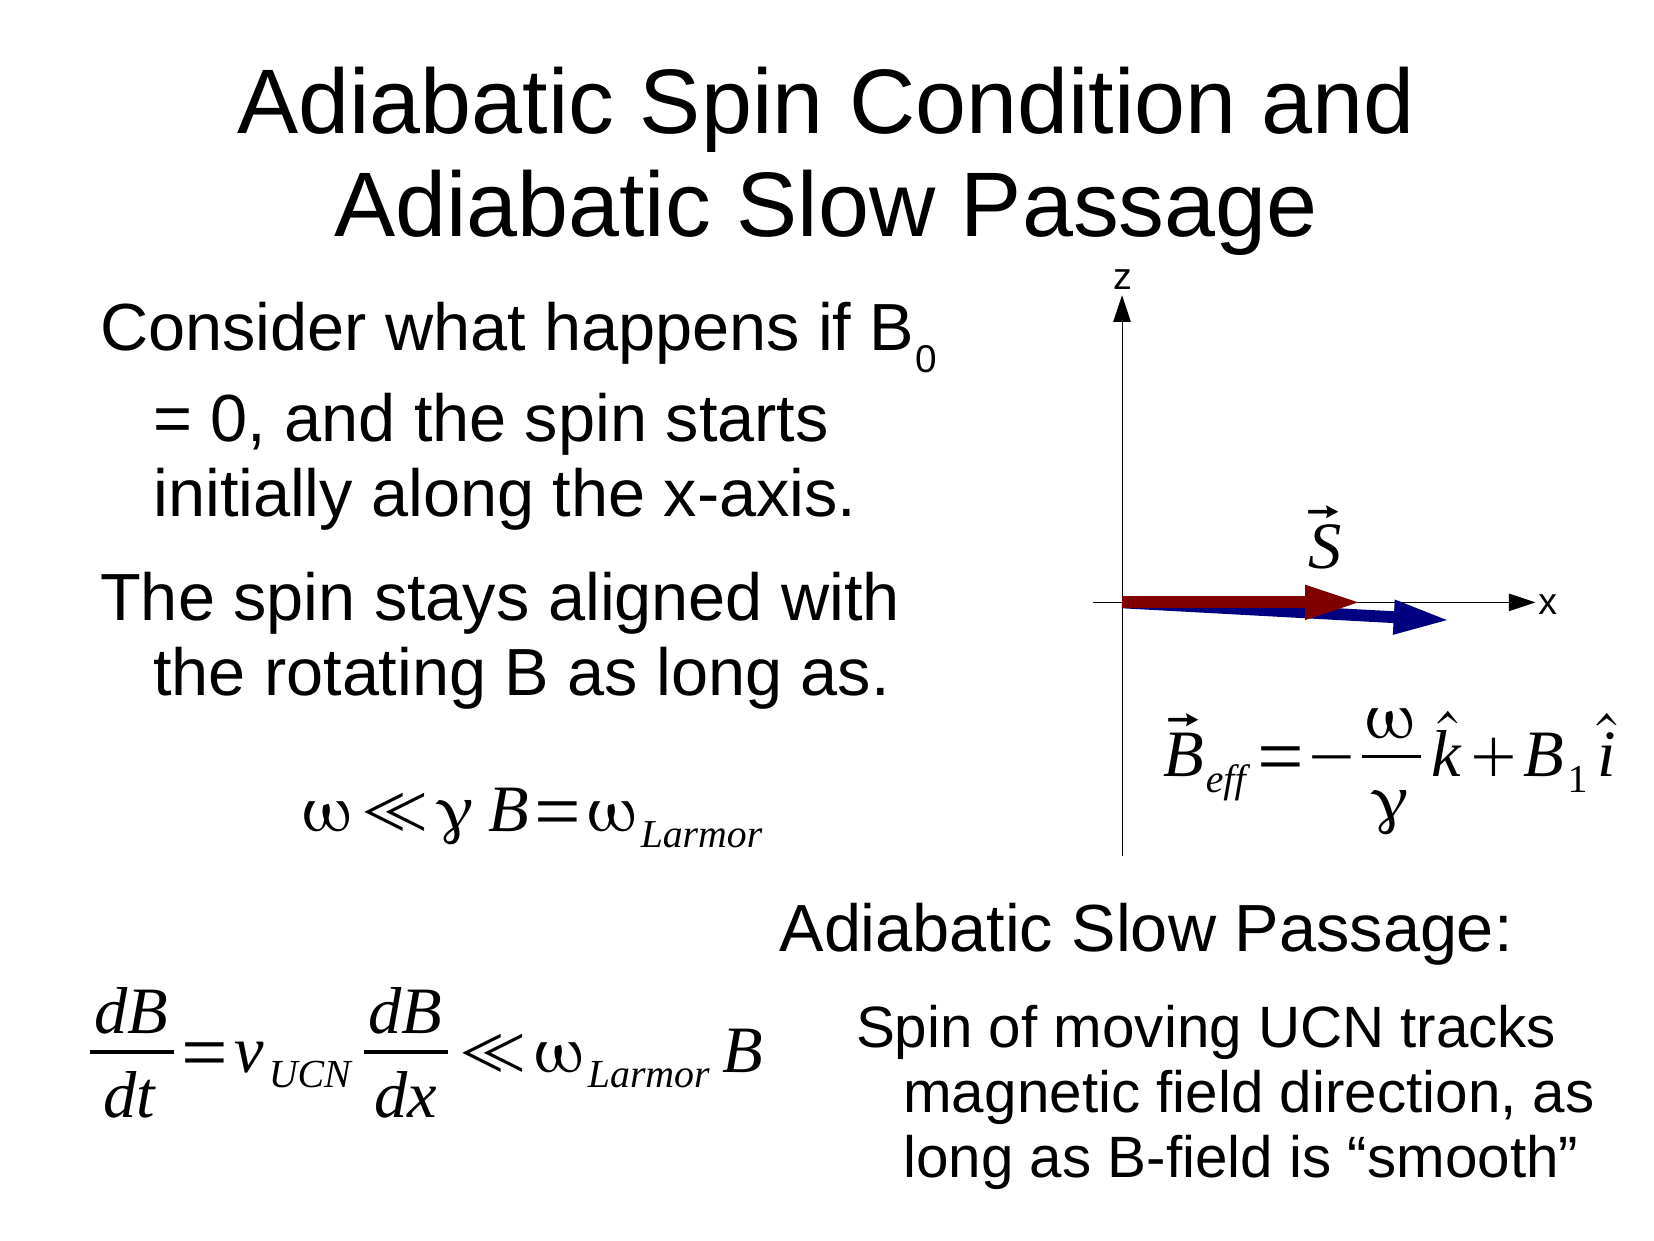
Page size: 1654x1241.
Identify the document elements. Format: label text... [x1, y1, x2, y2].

text_box x [1523, 572, 1573, 635]
list Adiabatic Slow Passage: Spin of moving UCN tracks magnetic field direction, as long as B-field is “smooth” [761, 890, 1654, 1221]
chart [295, 772, 769, 857]
list Consider what happens if B0 = 0, and the spin starts initially along the x-axis. The spin stays aligned with the rotating B as long as. [82, 290, 975, 974]
chart [1154, 679, 1625, 836]
text_box z [1098, 248, 1147, 310]
chart [1299, 501, 1347, 584]
title Adiabatic Spin Condition and Adiabatic Slow Passage [82, 39, 1571, 267]
chart [80, 974, 761, 1132]
